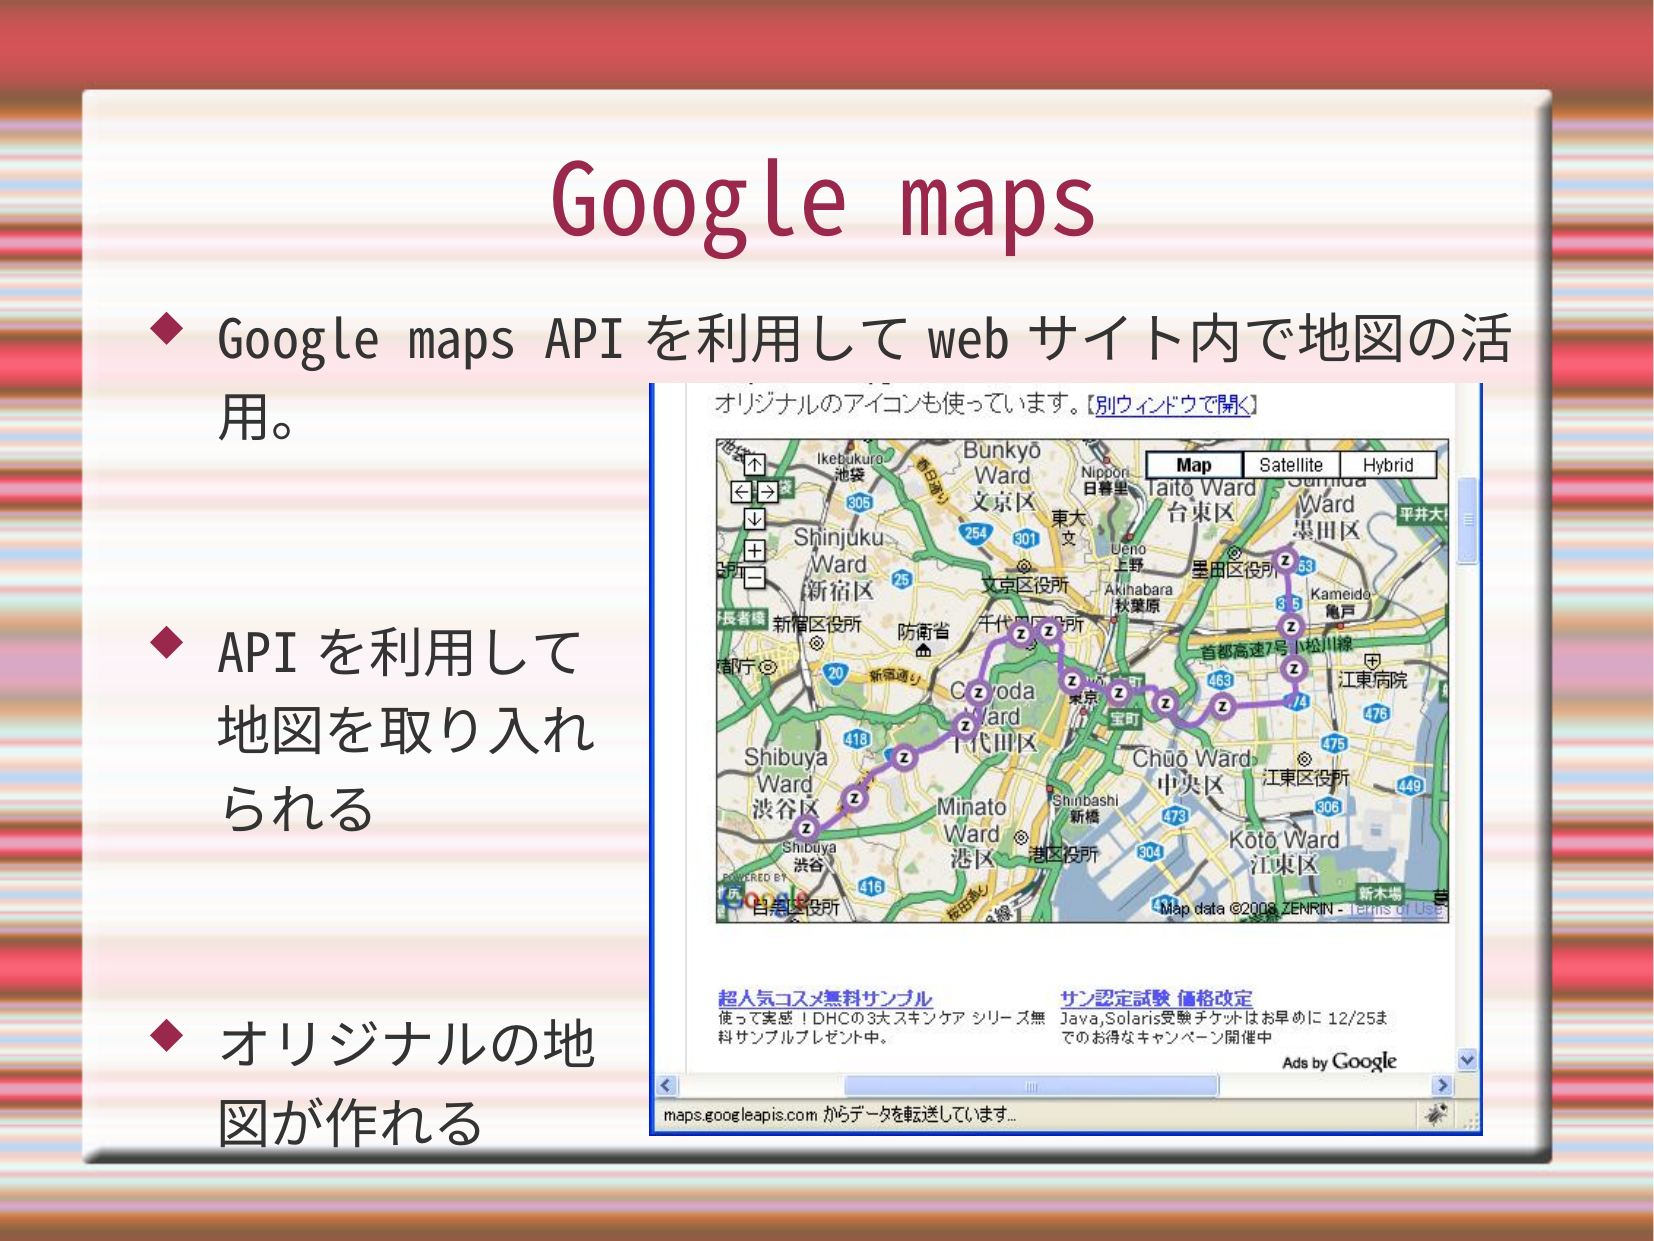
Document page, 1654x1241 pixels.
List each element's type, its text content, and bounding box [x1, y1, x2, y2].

list Google maps APIを利用してwebサイト内で地図の活用。 APIを利用して 地図を取り入れ られる オリジナルの地 図が作れる [134, 295, 1516, 1133]
picture [0, 0, 1654, 1241]
title Google maps [118, 117, 1531, 266]
